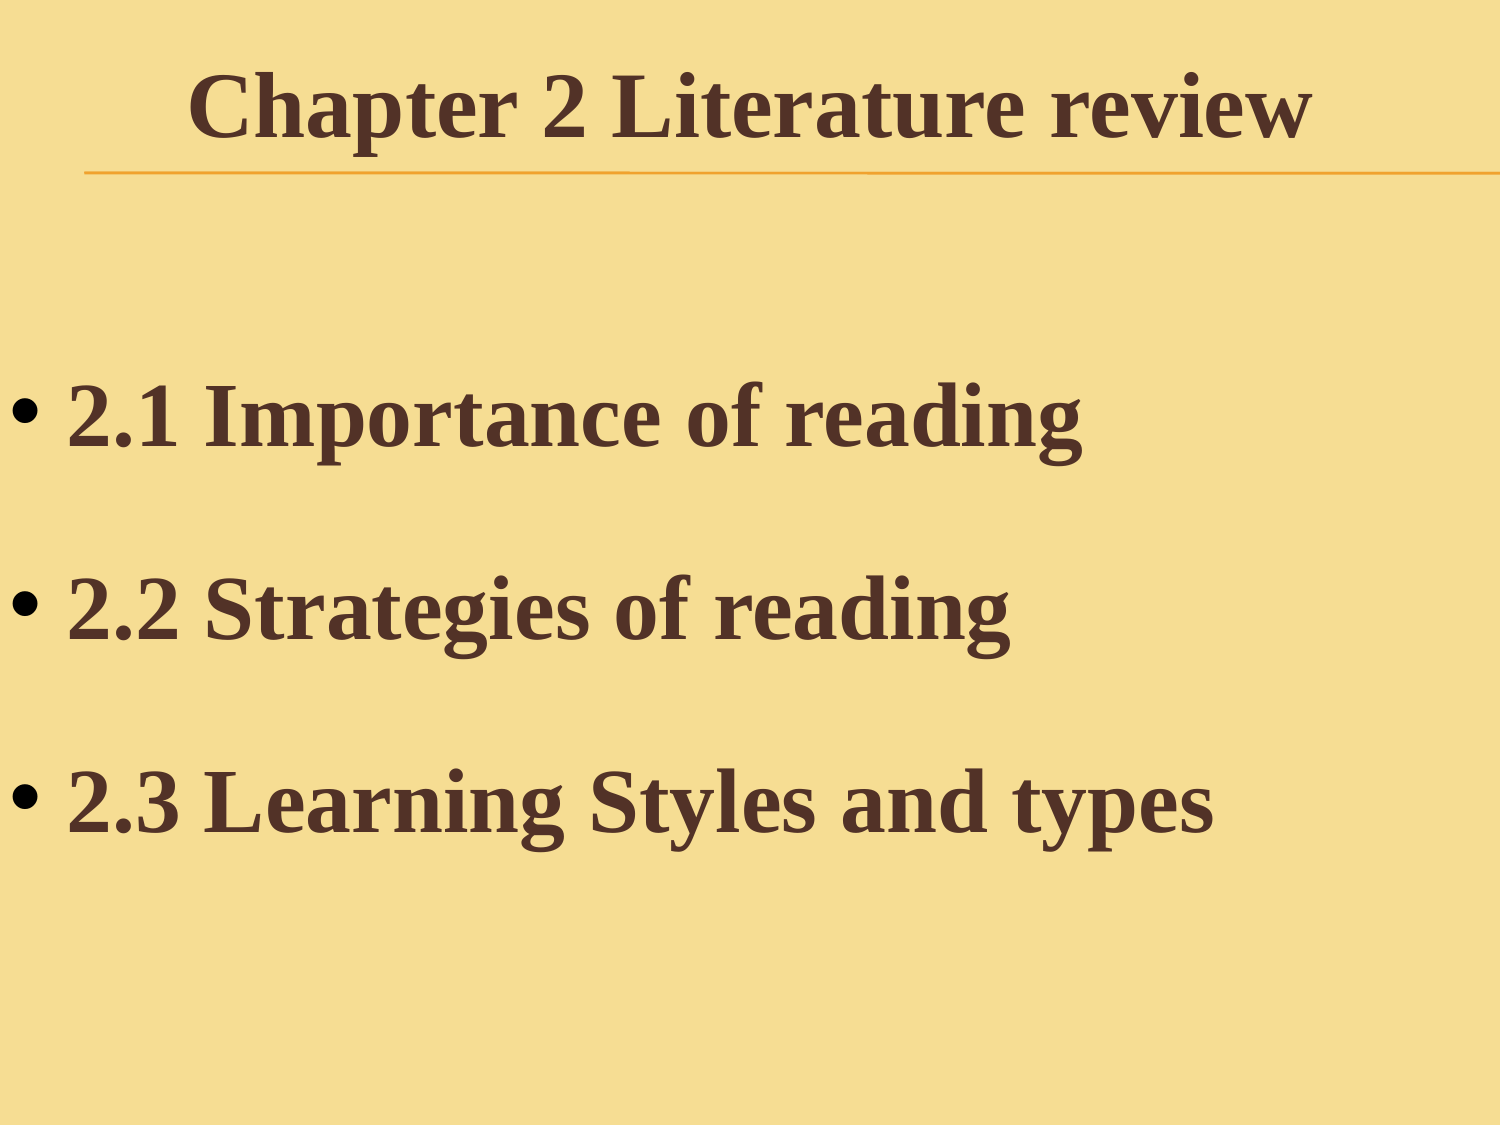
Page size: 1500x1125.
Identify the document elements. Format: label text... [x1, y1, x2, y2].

title Chapter 2 Literature review [0, 30, 1500, 169]
list 2.1 Importance of reading 2.2 Strategies of reading 2.3 Learning Styles and types [0, 373, 1277, 906]
